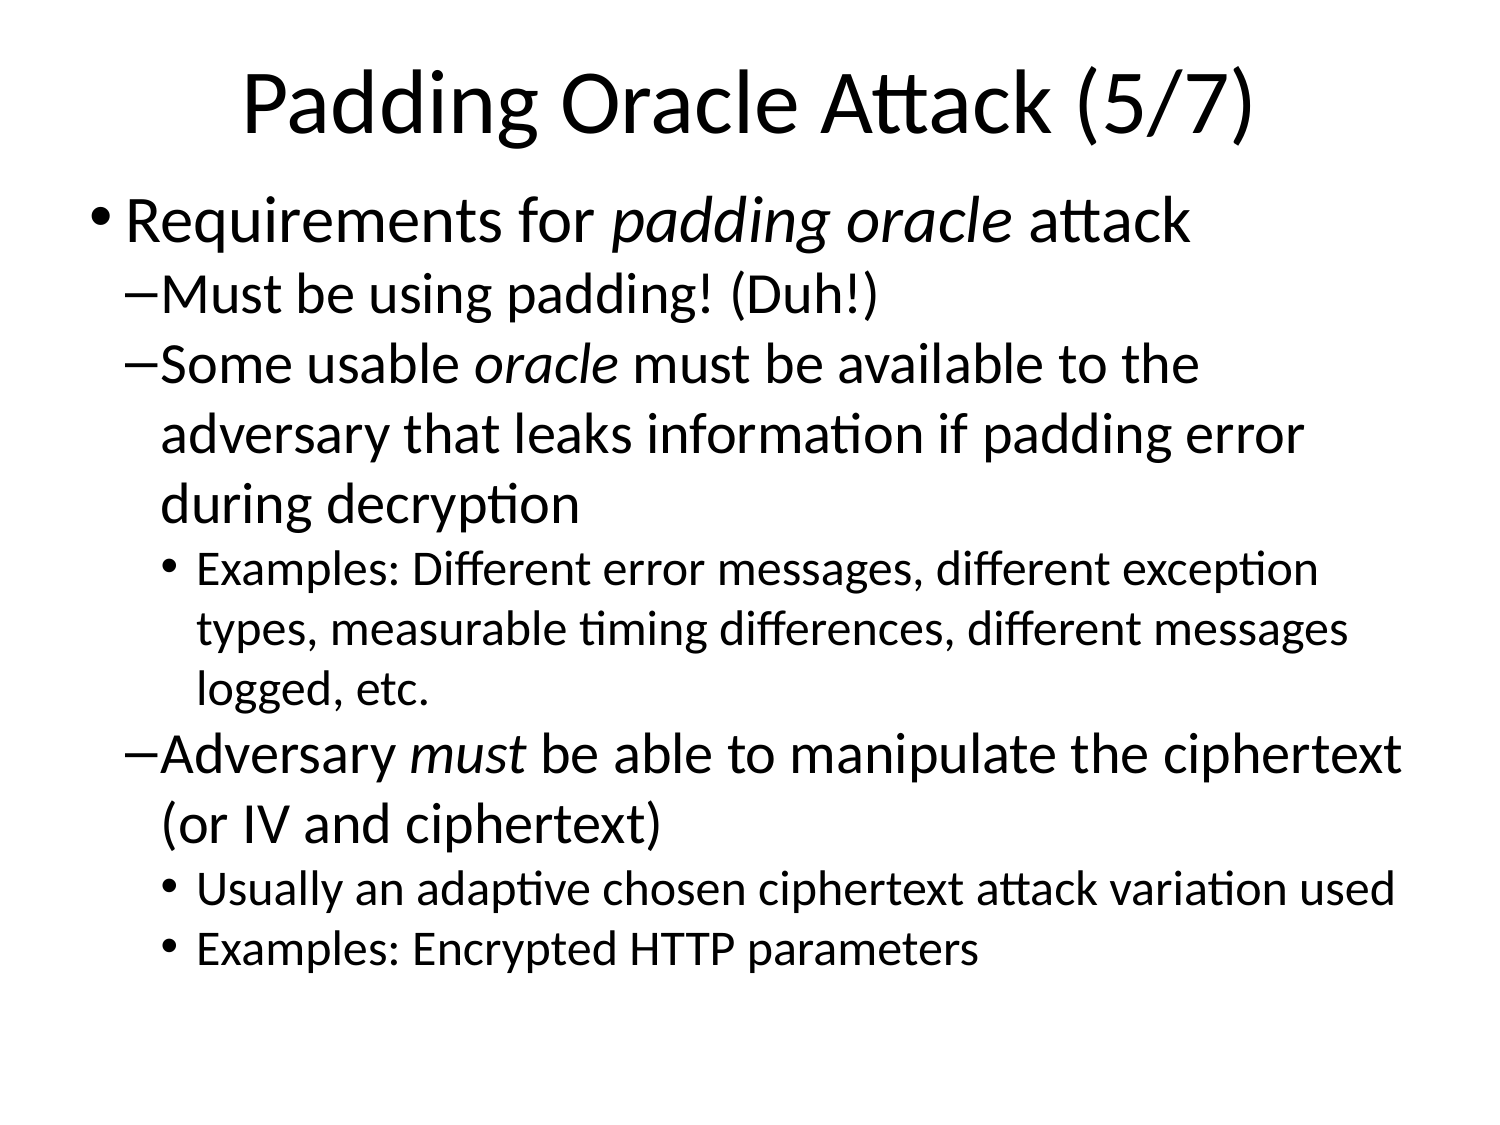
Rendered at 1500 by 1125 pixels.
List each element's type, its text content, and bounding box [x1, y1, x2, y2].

text_box Requirements for padding oracle attack Must be using padding! (Duh!) Some usable oracle must be available to the adversary that leaks information if padding error during decryption Examples: Different error messages, different exception types, measurable timing differences, different messages logged, etc. Adversary must be able to manipulate the ciphertext (or IV and ciphertext) Usually an adaptive chosen ciphertext attack variation used Examples: Encrypted HTTP parameters [75, 168, 1425, 911]
text_box Padding Oracle Attack (5/7) [75, 3, 1425, 168]
